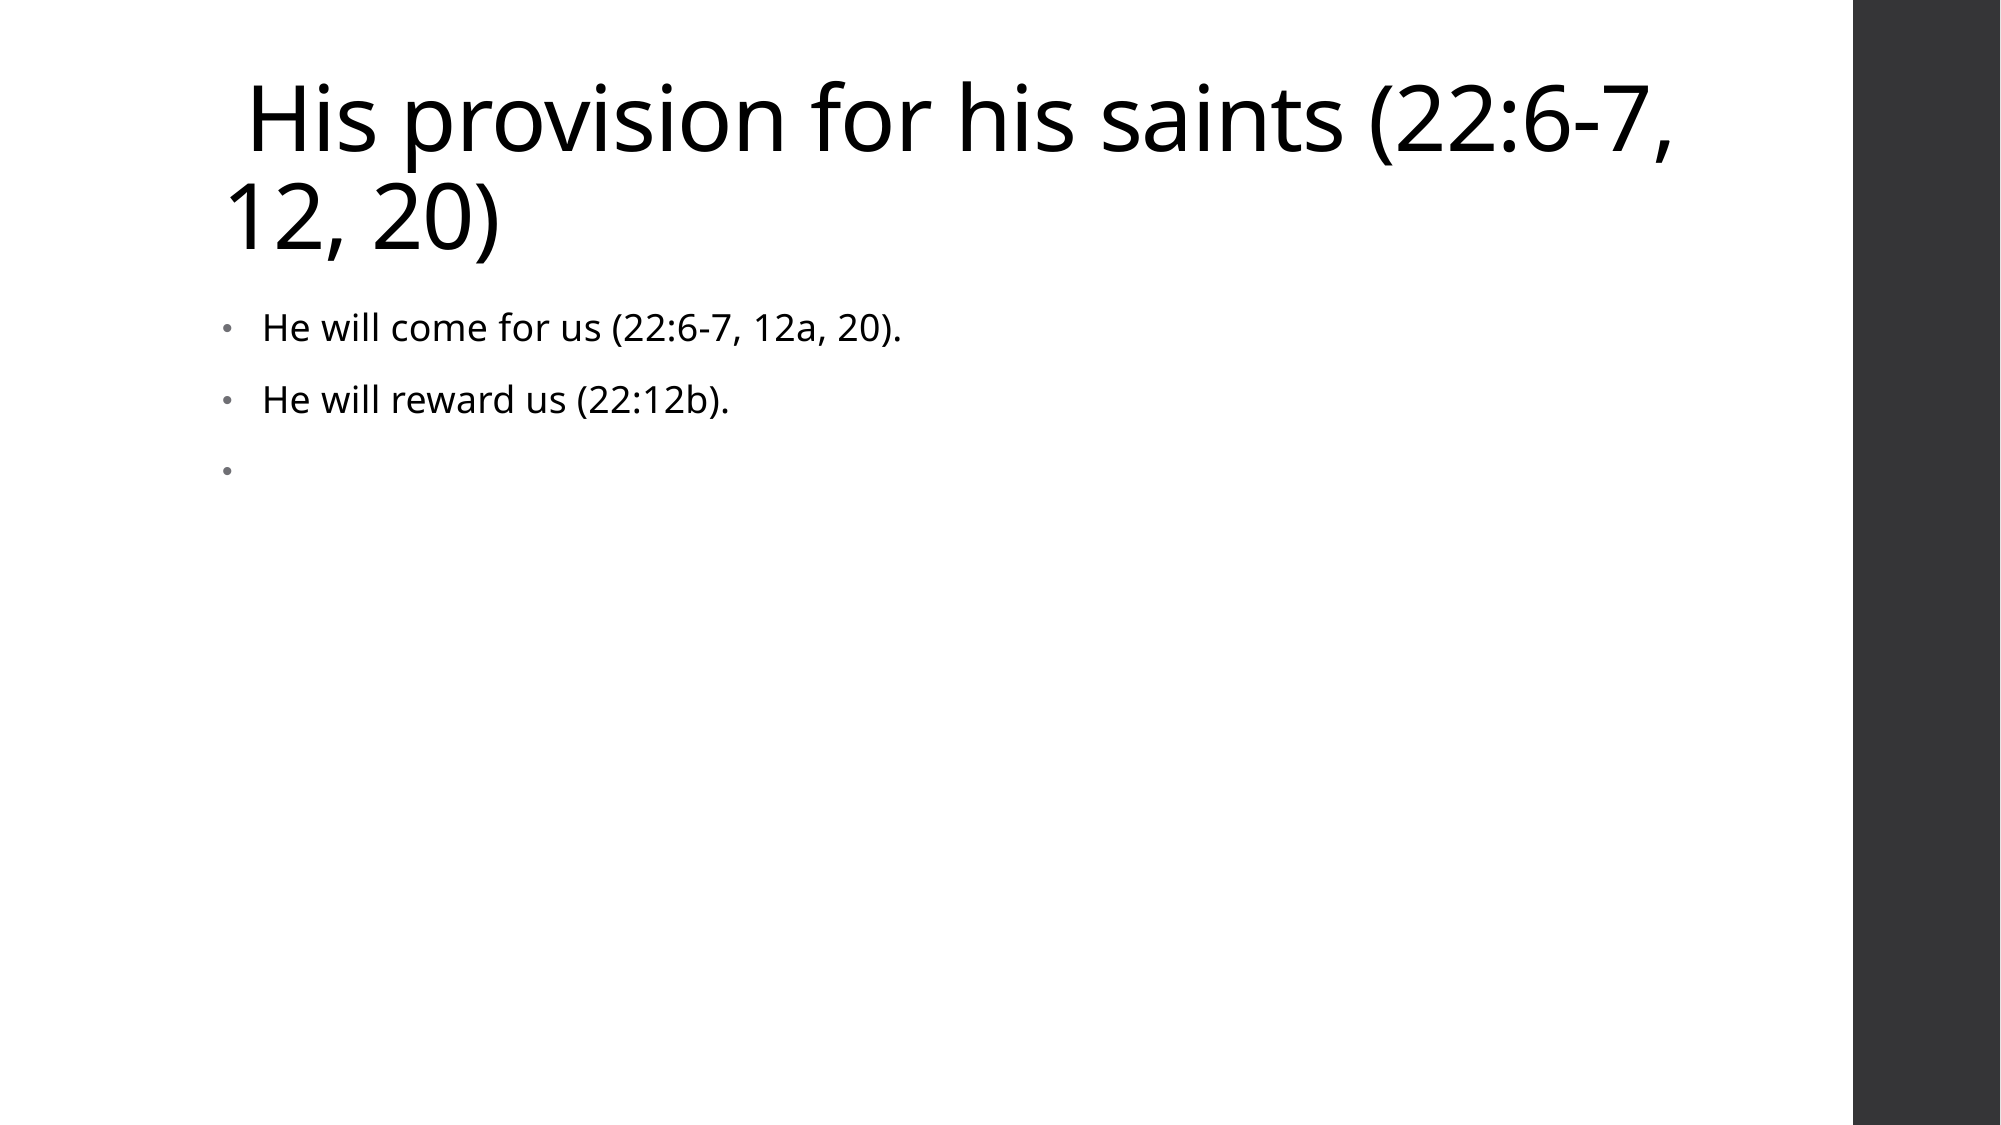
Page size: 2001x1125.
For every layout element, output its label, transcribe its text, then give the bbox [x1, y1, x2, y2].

list He will come for us (22:6-7, 12a, 20). He will reward us (22:12b). [206, 299, 1617, 1014]
title His provision for his saints (22:6-7, 12, 20) [206, 60, 1797, 278]
